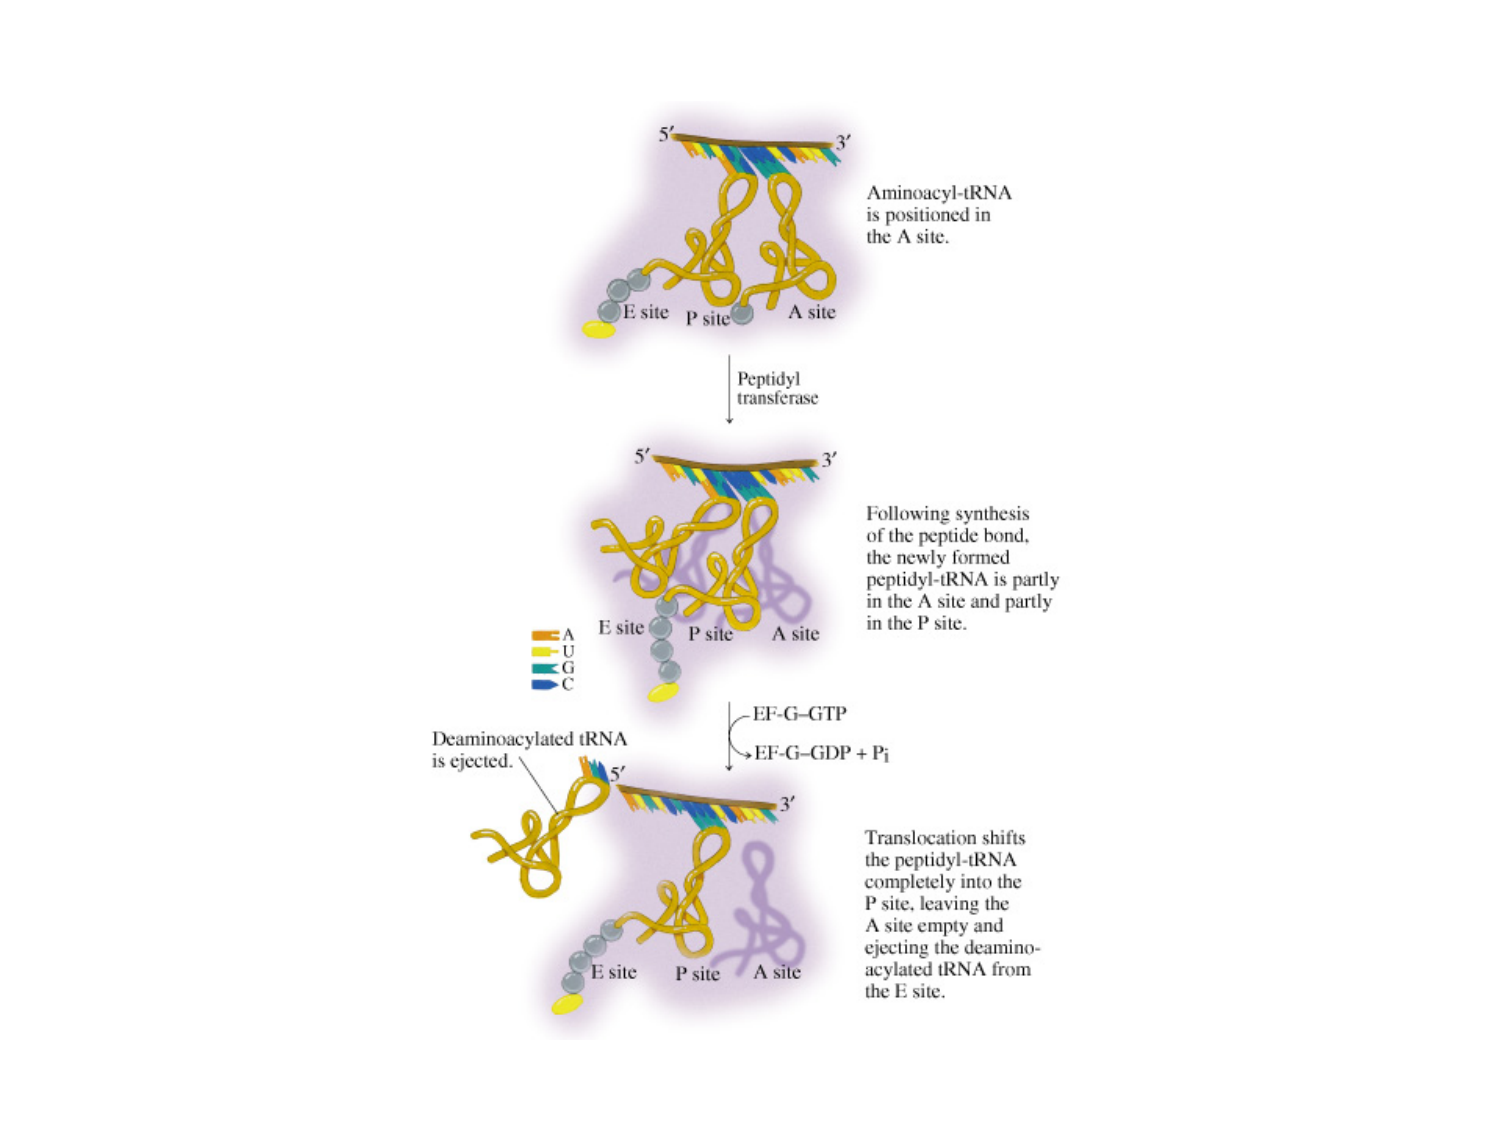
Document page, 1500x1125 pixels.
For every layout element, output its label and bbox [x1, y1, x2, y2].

picture [419, 101, 1073, 1040]
